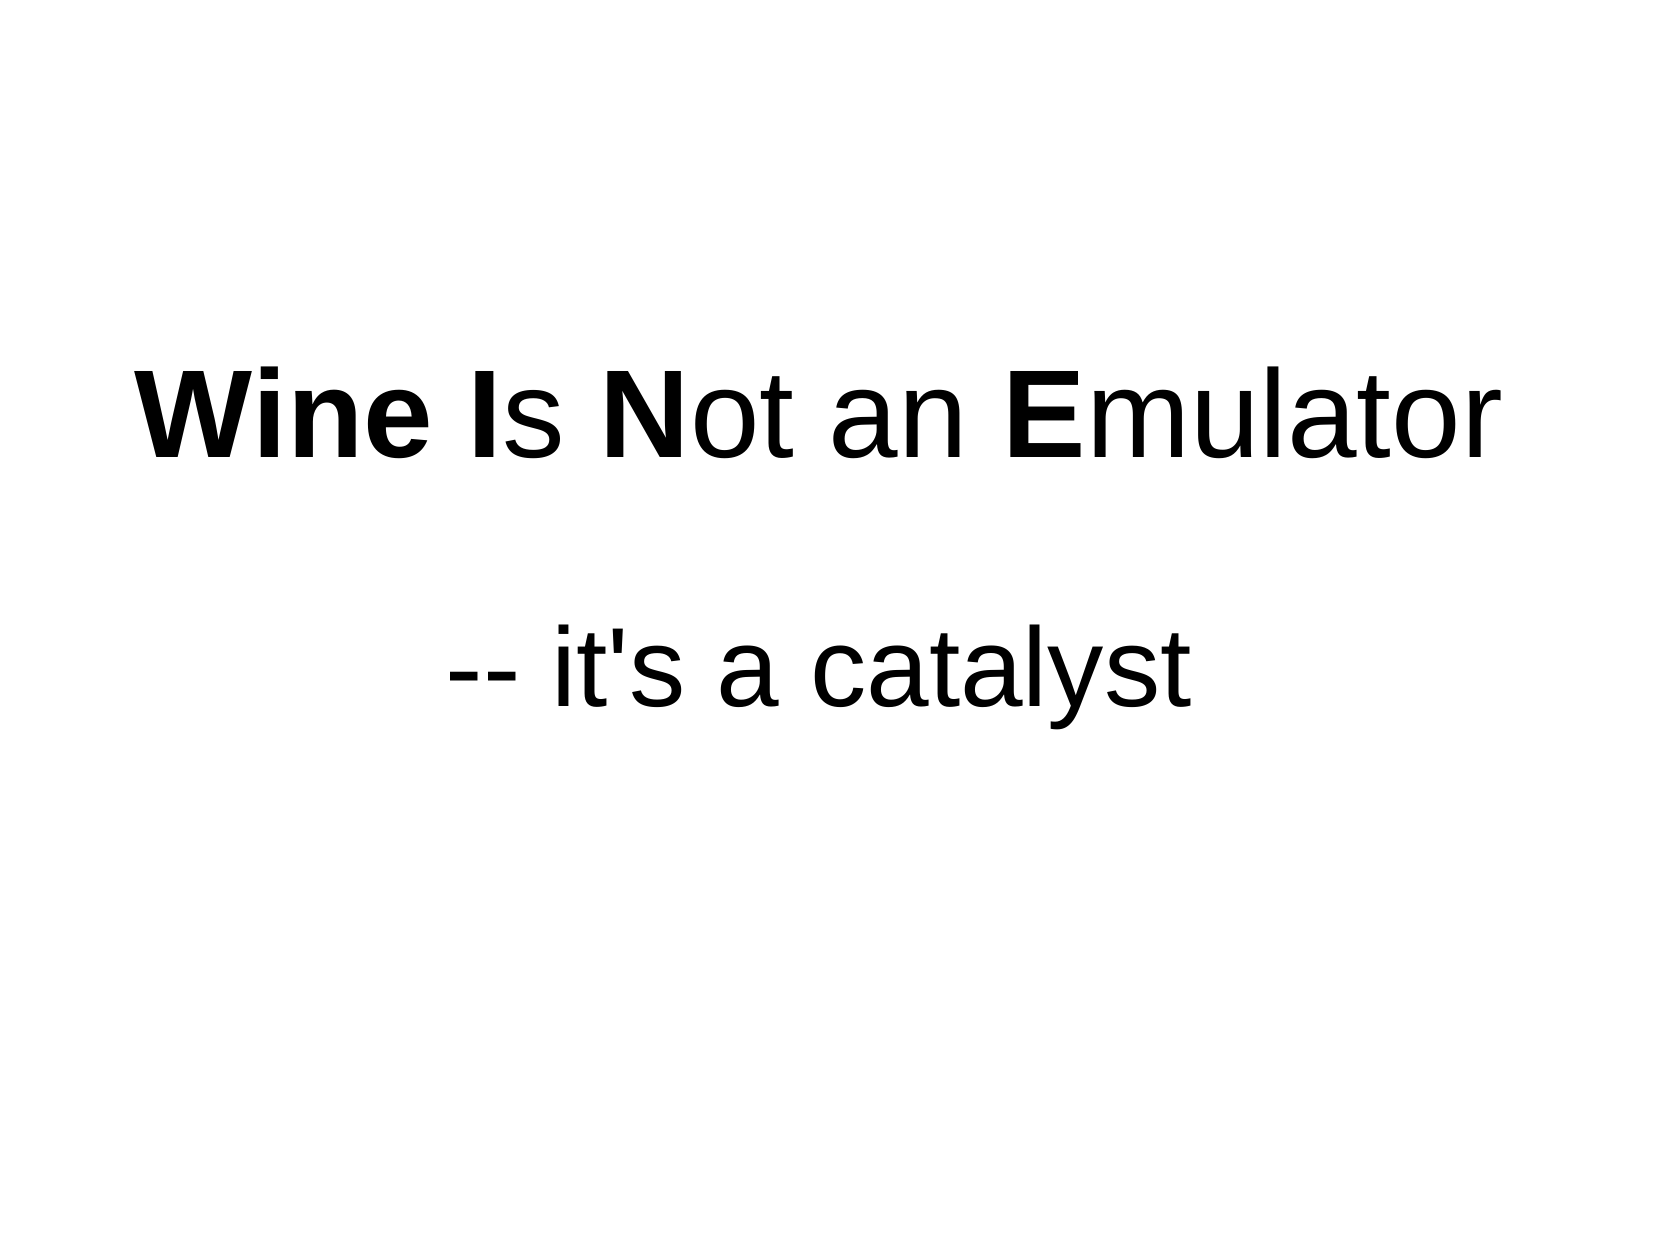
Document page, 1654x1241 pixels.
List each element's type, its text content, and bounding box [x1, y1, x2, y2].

title Wine Is Not an Emulator -- it's a catalyst [75, 348, 1563, 735]
